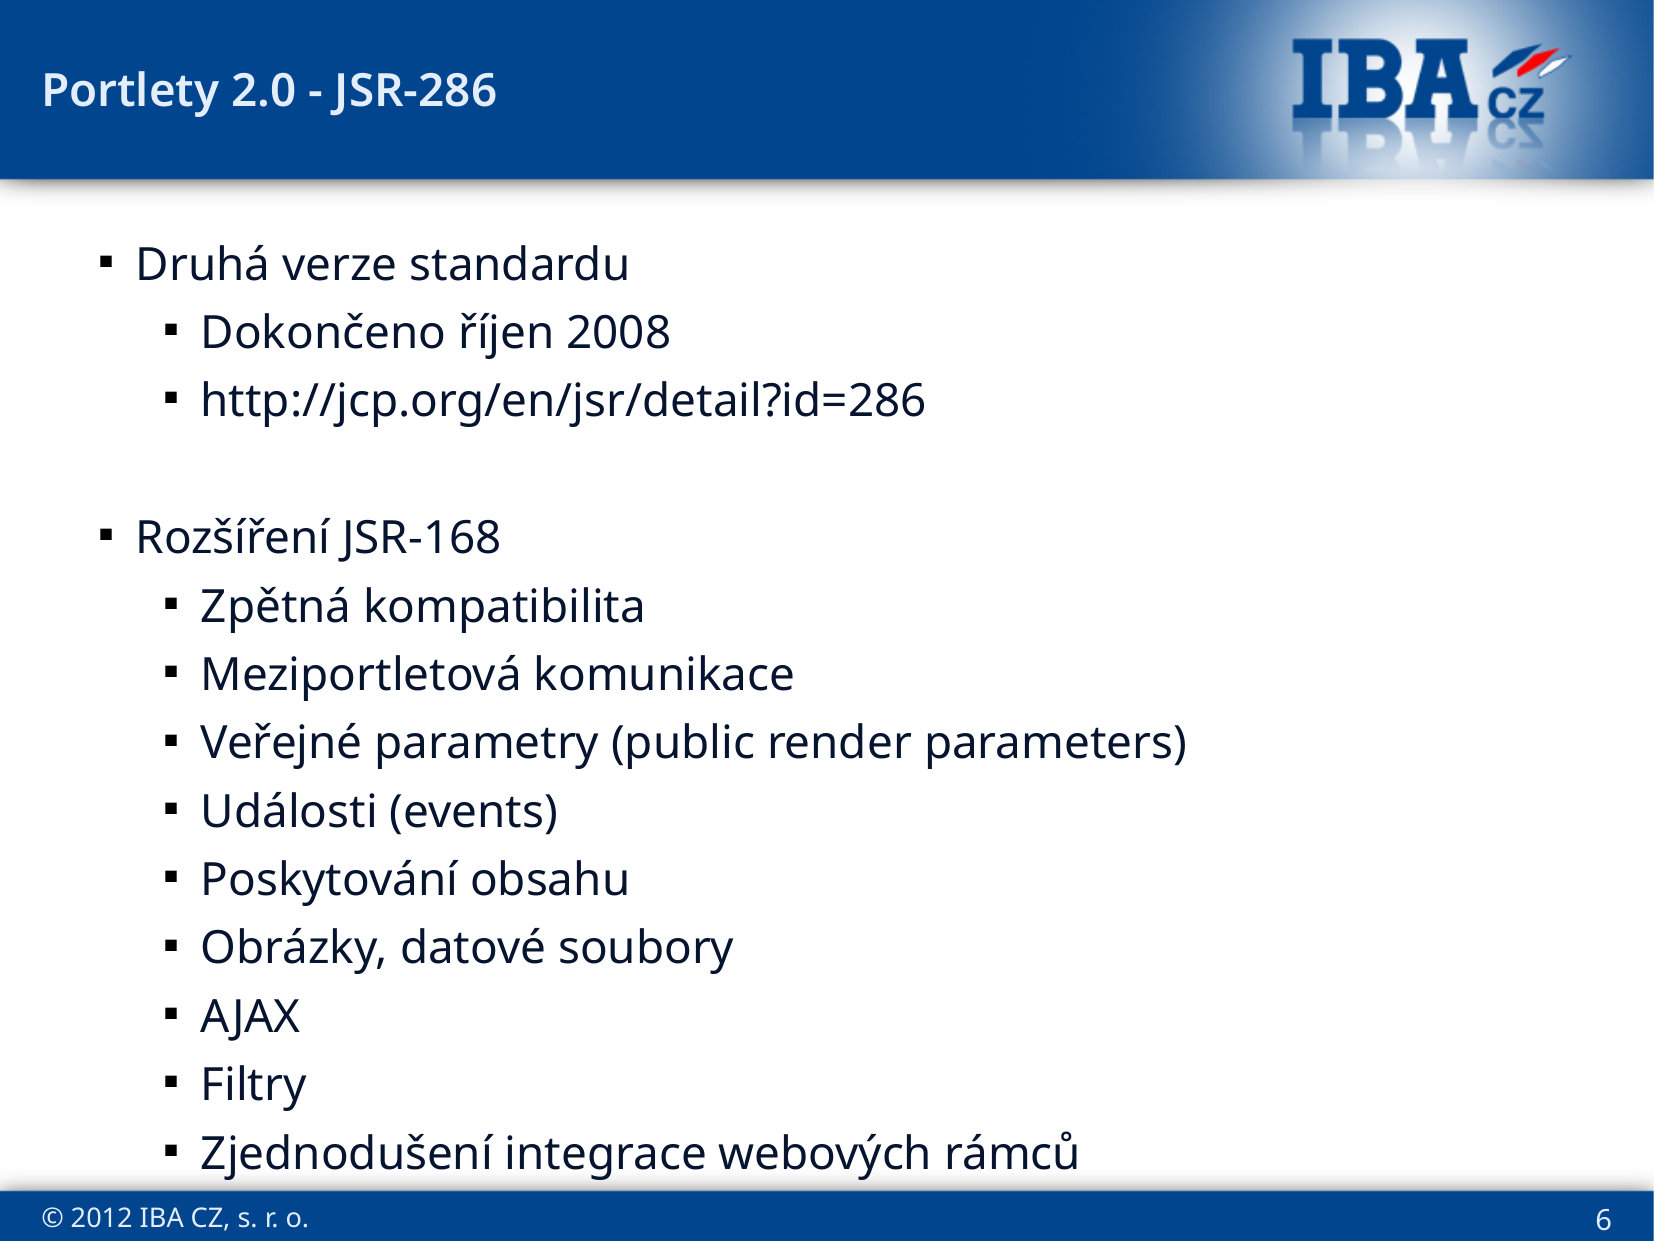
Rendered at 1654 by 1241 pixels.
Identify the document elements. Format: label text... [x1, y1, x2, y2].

picture [0, 0, 1654, 1241]
list Druhá verze standardu Dokončeno říjen 2008 http://jcp.org/en/jsr/detail?id=286 Rozšíření JSR-168 Zpětná kompatibilita Meziportletová komunikace Veřejné parametry (public render parameters) Události (events) Poskytování obsahu Obrázky, datové soubory AJAX Filtry Zjednodušení integrace webových rámců [82, 231, 1571, 1137]
title Portlety 2.0 - JSR-286 [41, 7, 1105, 170]
